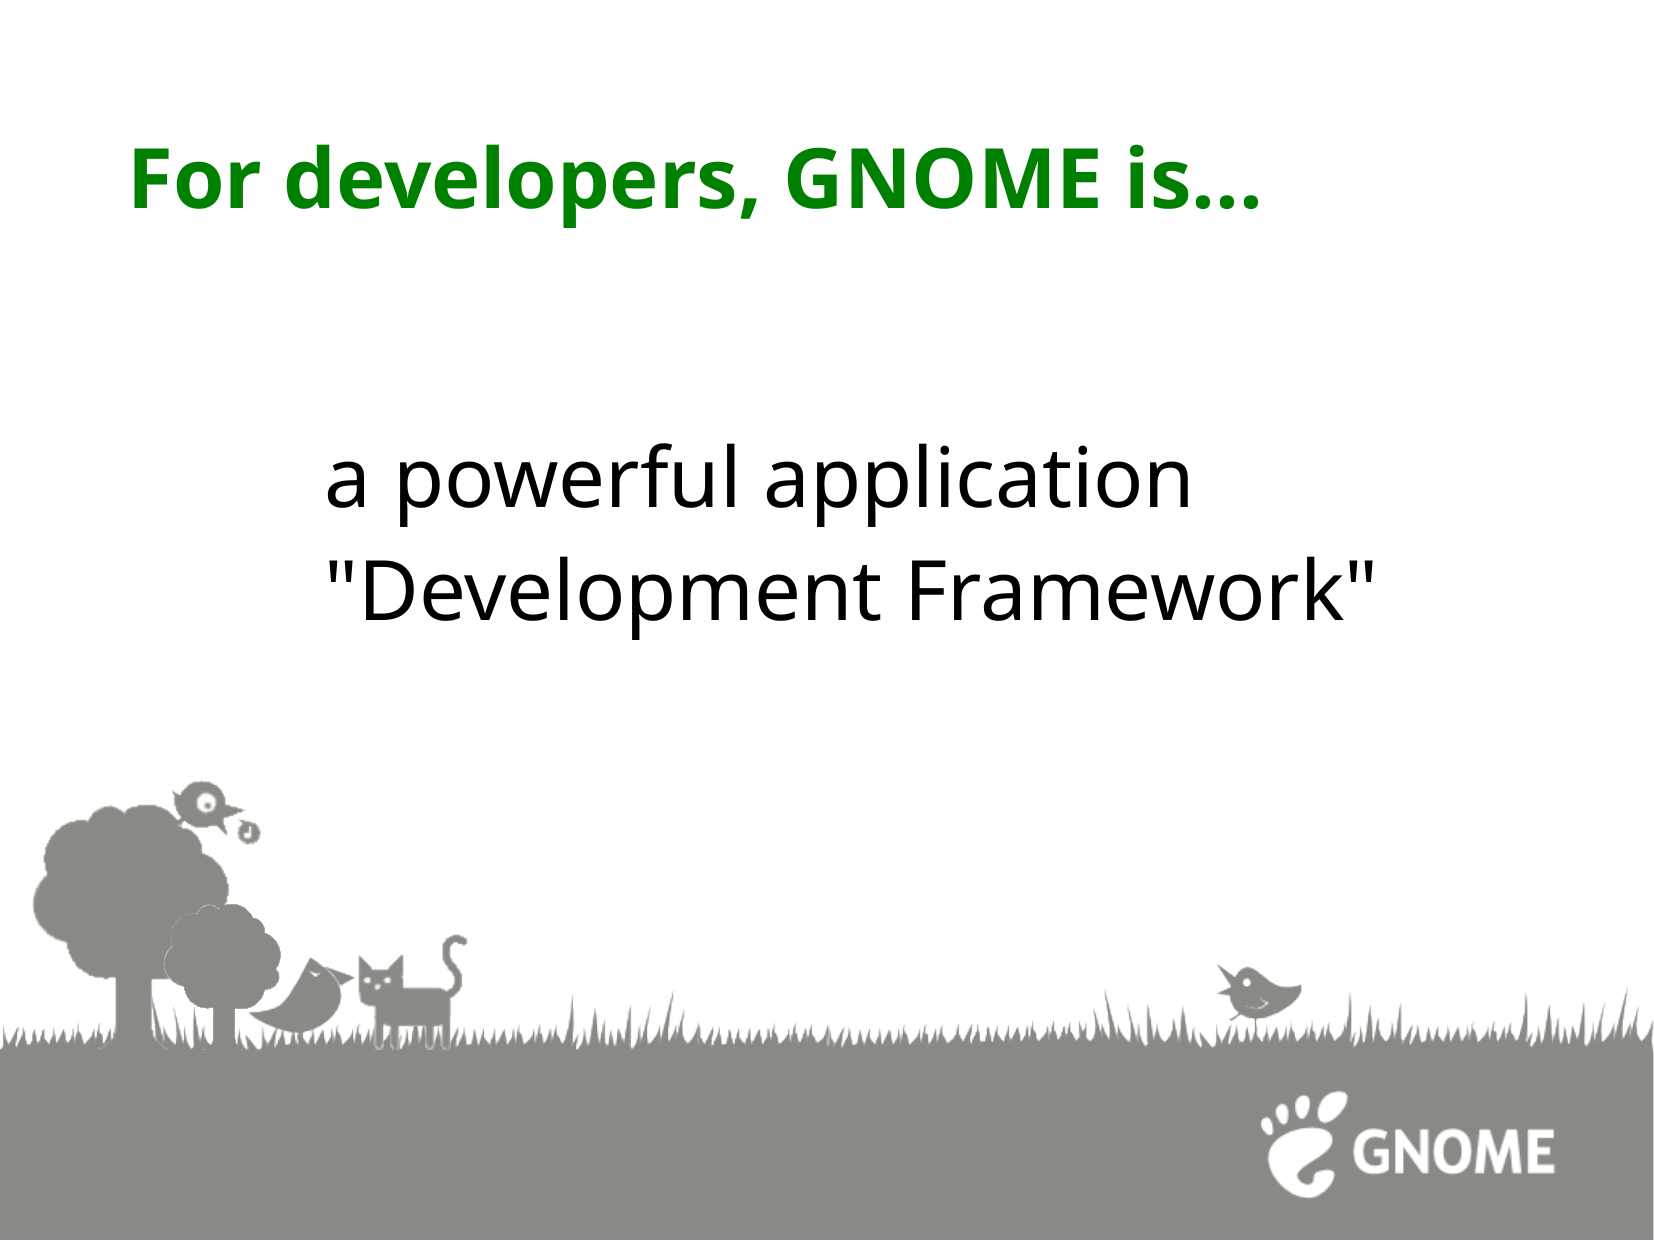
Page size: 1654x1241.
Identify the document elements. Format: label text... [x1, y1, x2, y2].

picture [0, 0, 1654, 1240]
text_box For developers, GNOME is... [112, 112, 1463, 239]
text_box a powerful application "Development Framework" [310, 410, 1473, 648]
